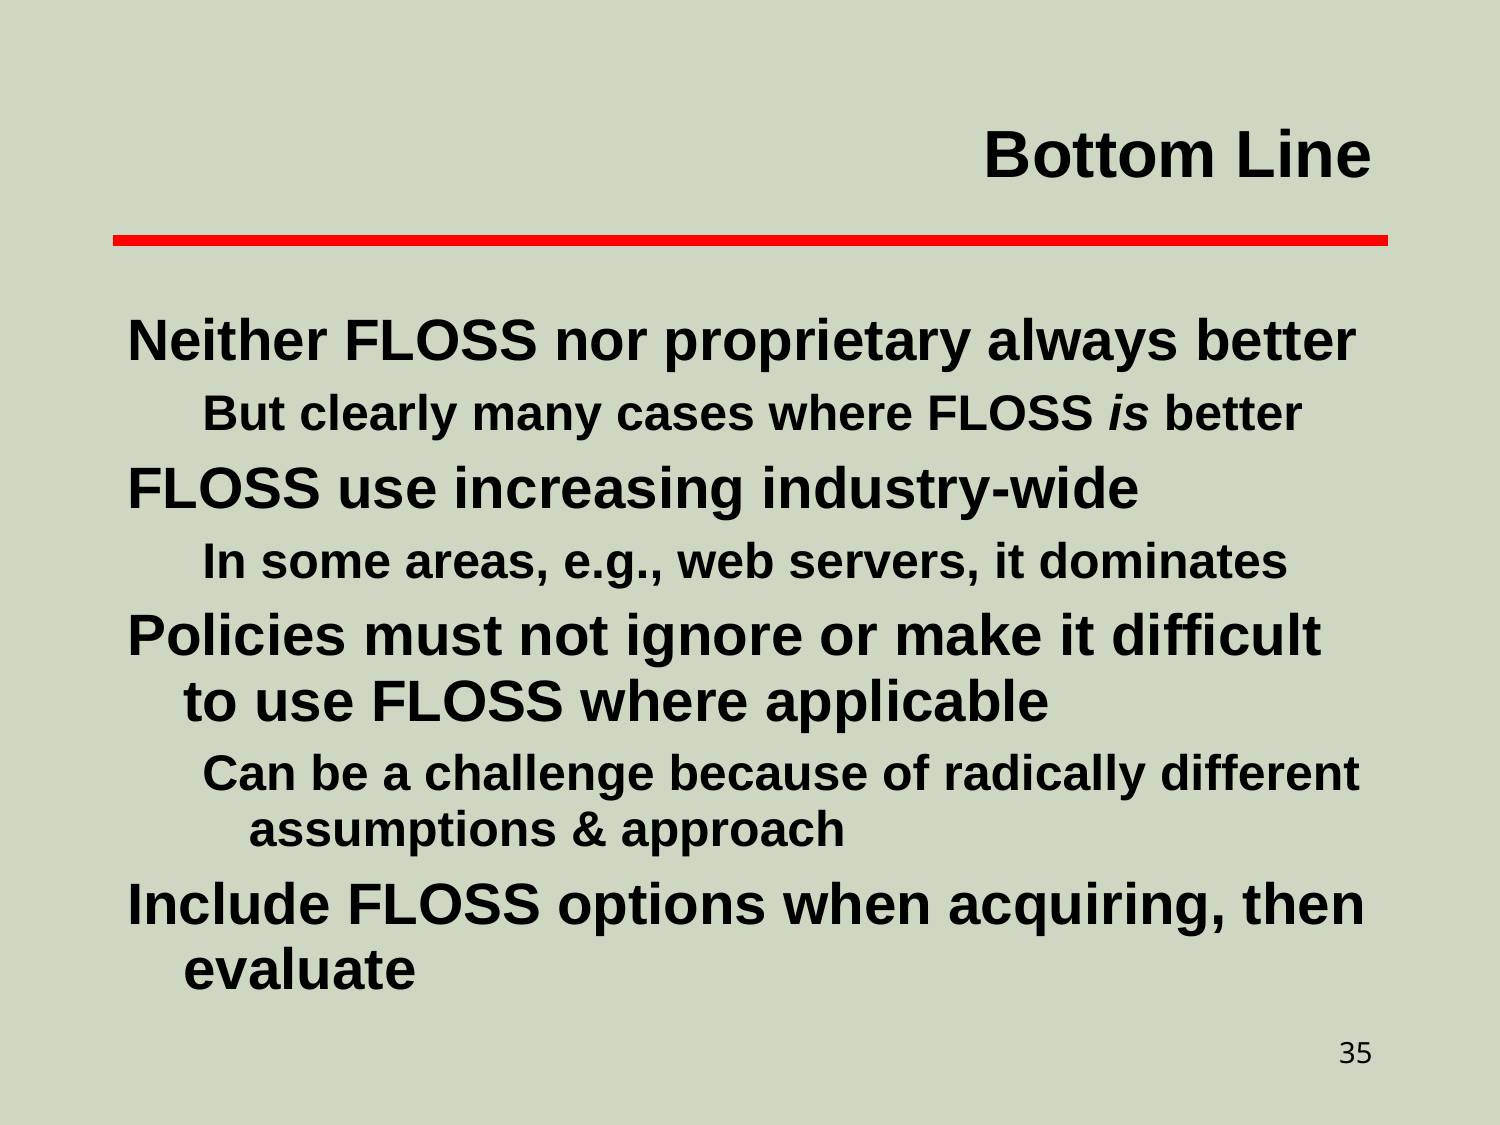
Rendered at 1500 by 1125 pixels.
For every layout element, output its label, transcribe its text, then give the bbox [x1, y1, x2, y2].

title Bottom Line [337, 85, 1388, 224]
list Neither FLOSS nor proprietary always better But clearly many cases where FLOSS is better FLOSS use increasing industry-wide In some areas, e.g., web servers, it dominates Policies must not ignore or make it difficult to use FLOSS where applicable Can be a challenge because of radically different assumptions & approach Include FLOSS options when acquiring, then evaluate [112, 299, 1388, 1125]
